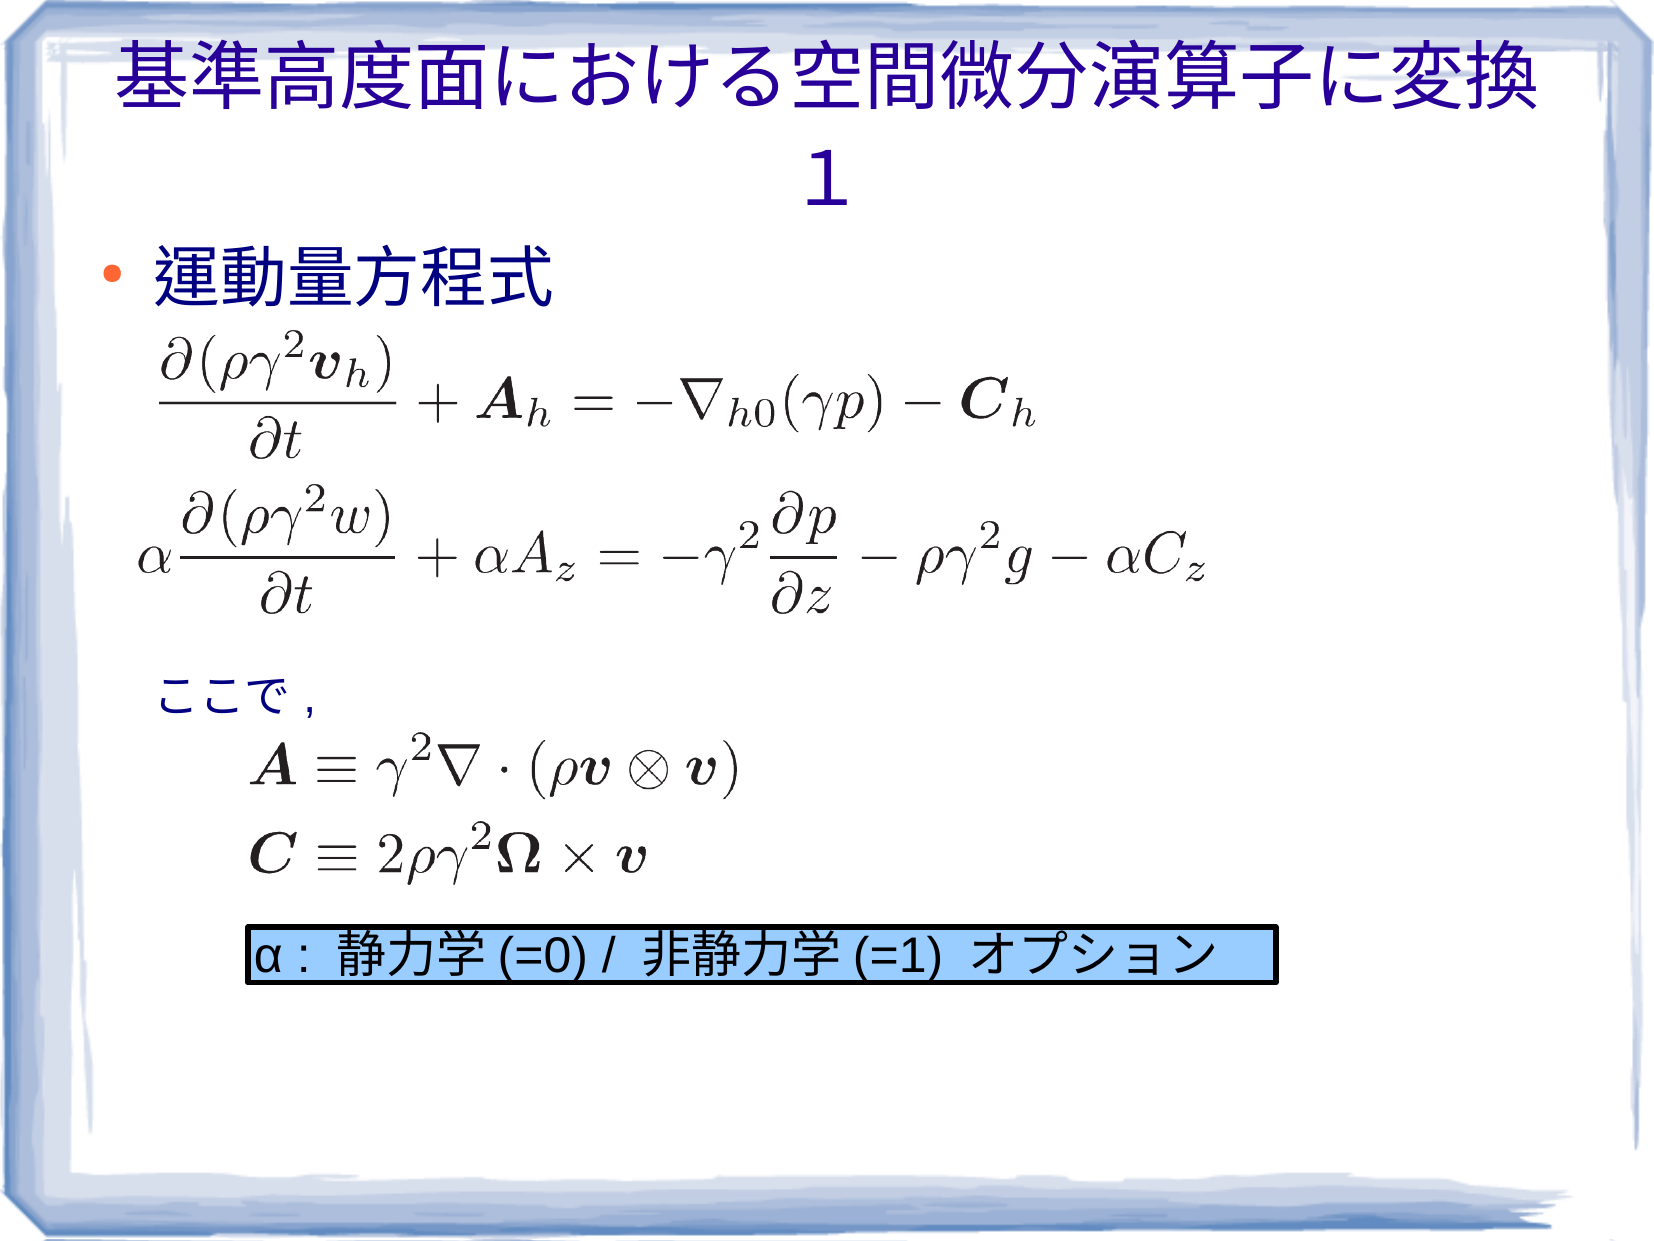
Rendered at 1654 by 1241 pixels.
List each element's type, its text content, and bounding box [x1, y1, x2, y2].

picture [0, 0, 1654, 1241]
text_box α : 静力学(=0) / 非静力学(=1) オプション [248, 927, 1276, 983]
title 基準高度面における空間微分演算子に変換１ [82, 49, 1571, 201]
list 運動量方程式 ここで, [82, 230, 1536, 1162]
